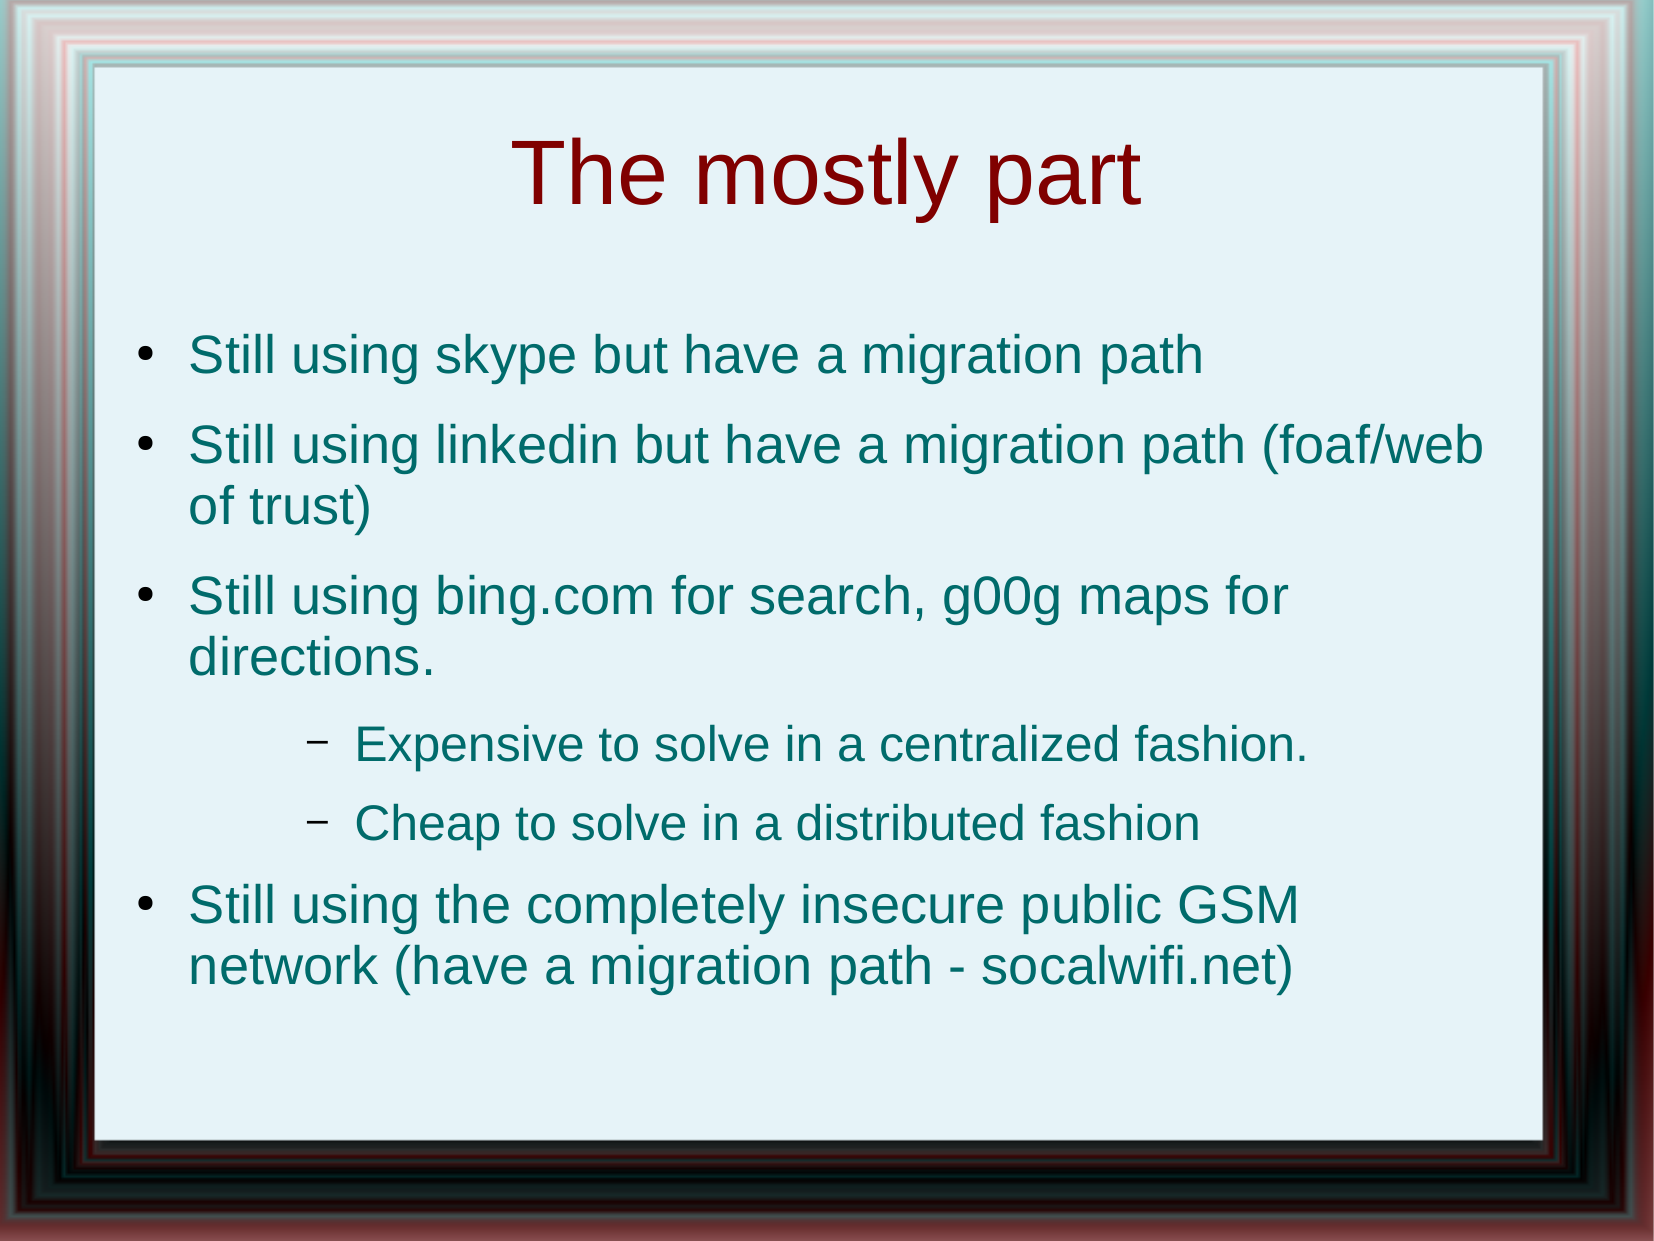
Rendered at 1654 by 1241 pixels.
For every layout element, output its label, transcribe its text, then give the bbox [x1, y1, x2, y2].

title The mostly part [118, 95, 1536, 250]
picture [0, 0, 1654, 1241]
list Still using skype but have a migration path Still using linkedin but have a migration path (foaf/web of trust) Still using bing.com for search, g00g maps for directions. Expensive to solve in a centralized fashion. Cheap to solve in a distributed fashion Still using the completely insecure public GSM network (have a migration path - socalwifi.net) [118, 324, 1506, 1129]
